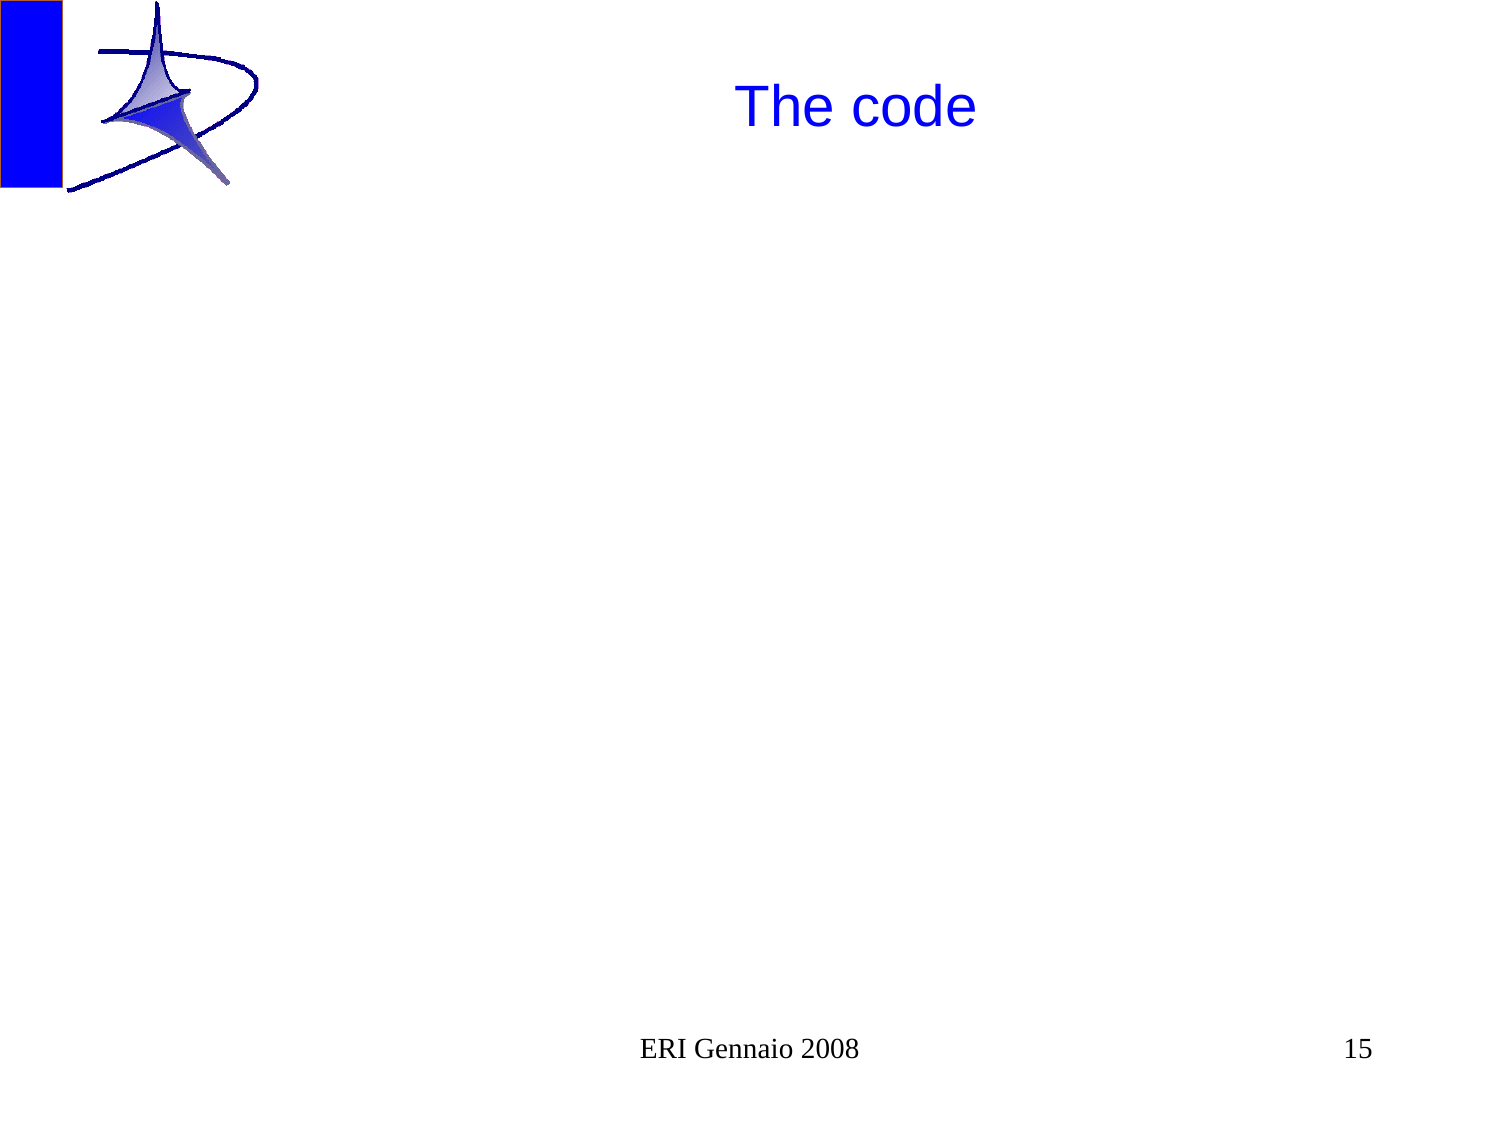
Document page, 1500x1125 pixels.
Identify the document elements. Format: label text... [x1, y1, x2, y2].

title The code [262, 24, 1450, 188]
picture [62, 0, 263, 197]
